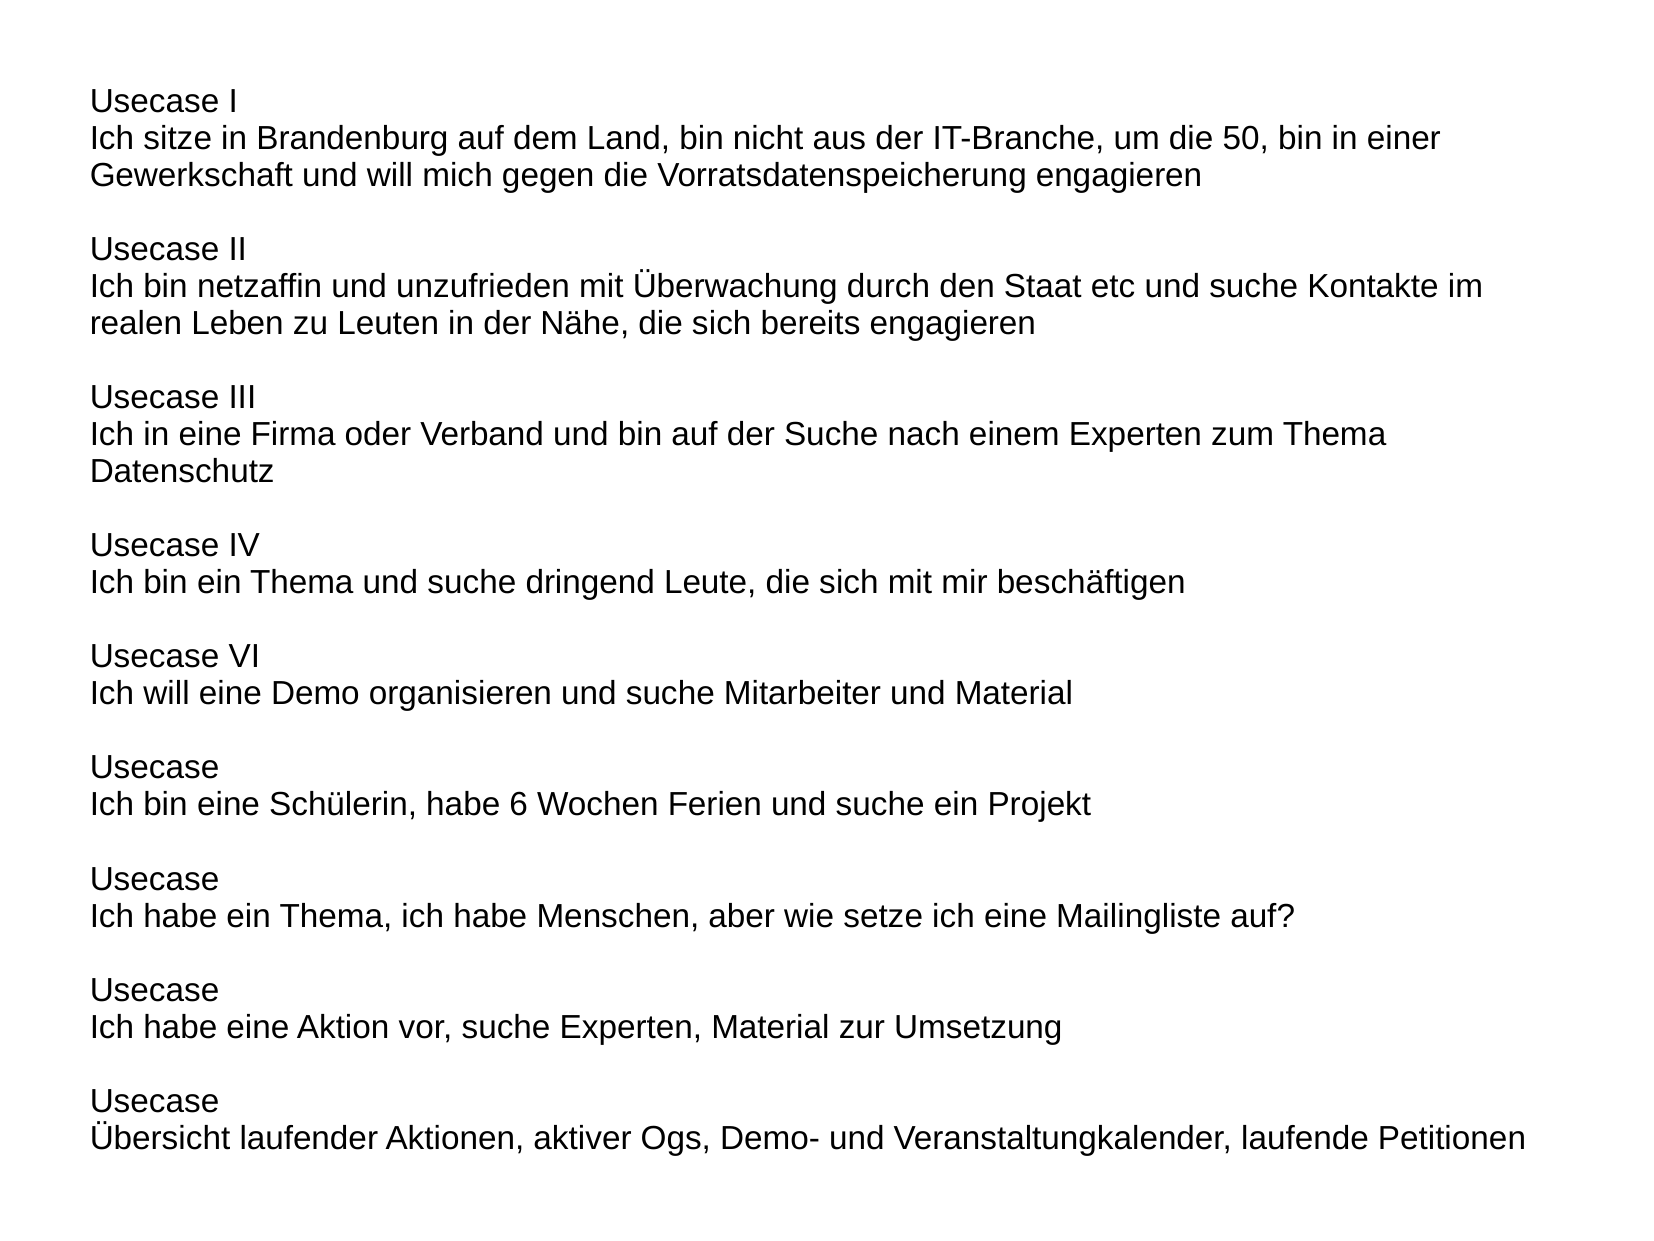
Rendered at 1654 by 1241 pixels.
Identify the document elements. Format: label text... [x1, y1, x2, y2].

text_box Usecase I Ich sitze in Brandenburg auf dem Land, bin nicht aus der IT-Branche, um die 50, bin in einer Gewerkschaft und will mich gegen die Vorratsdatenspeicherung engagieren Usecase II Ich bin netzaffin und unzufrieden mit Überwachung durch den Staat etc und suche Kontakte im realen Leben zu Leuten in der Nähe, die sich bereits engagieren Usecase III Ich in eine Firma oder Verband und bin auf der Suche nach einem Experten zum Thema Datenschutz Usecase IV Ich bin ein Thema und suche dringend Leute, die sich mit mir beschäftigen Usecase VI Ich will eine Demo organisieren und suche Mitarbeiter und Material Usecase Ich bin eine Schülerin, habe 6 Wochen Ferien und suche ein Projekt Usecase Ich habe ein Thema, ich habe Menschen, aber wie setze ich eine Mailingliste auf? Usecase Ich habe eine Aktion vor, suche Experten, Material zur Umsetzung Usecase Übersicht laufender Aktionen, aktiver Ogs, Demo- und Veranstaltungkalender, laufende Petitionen [75, 75, 1576, 1164]
